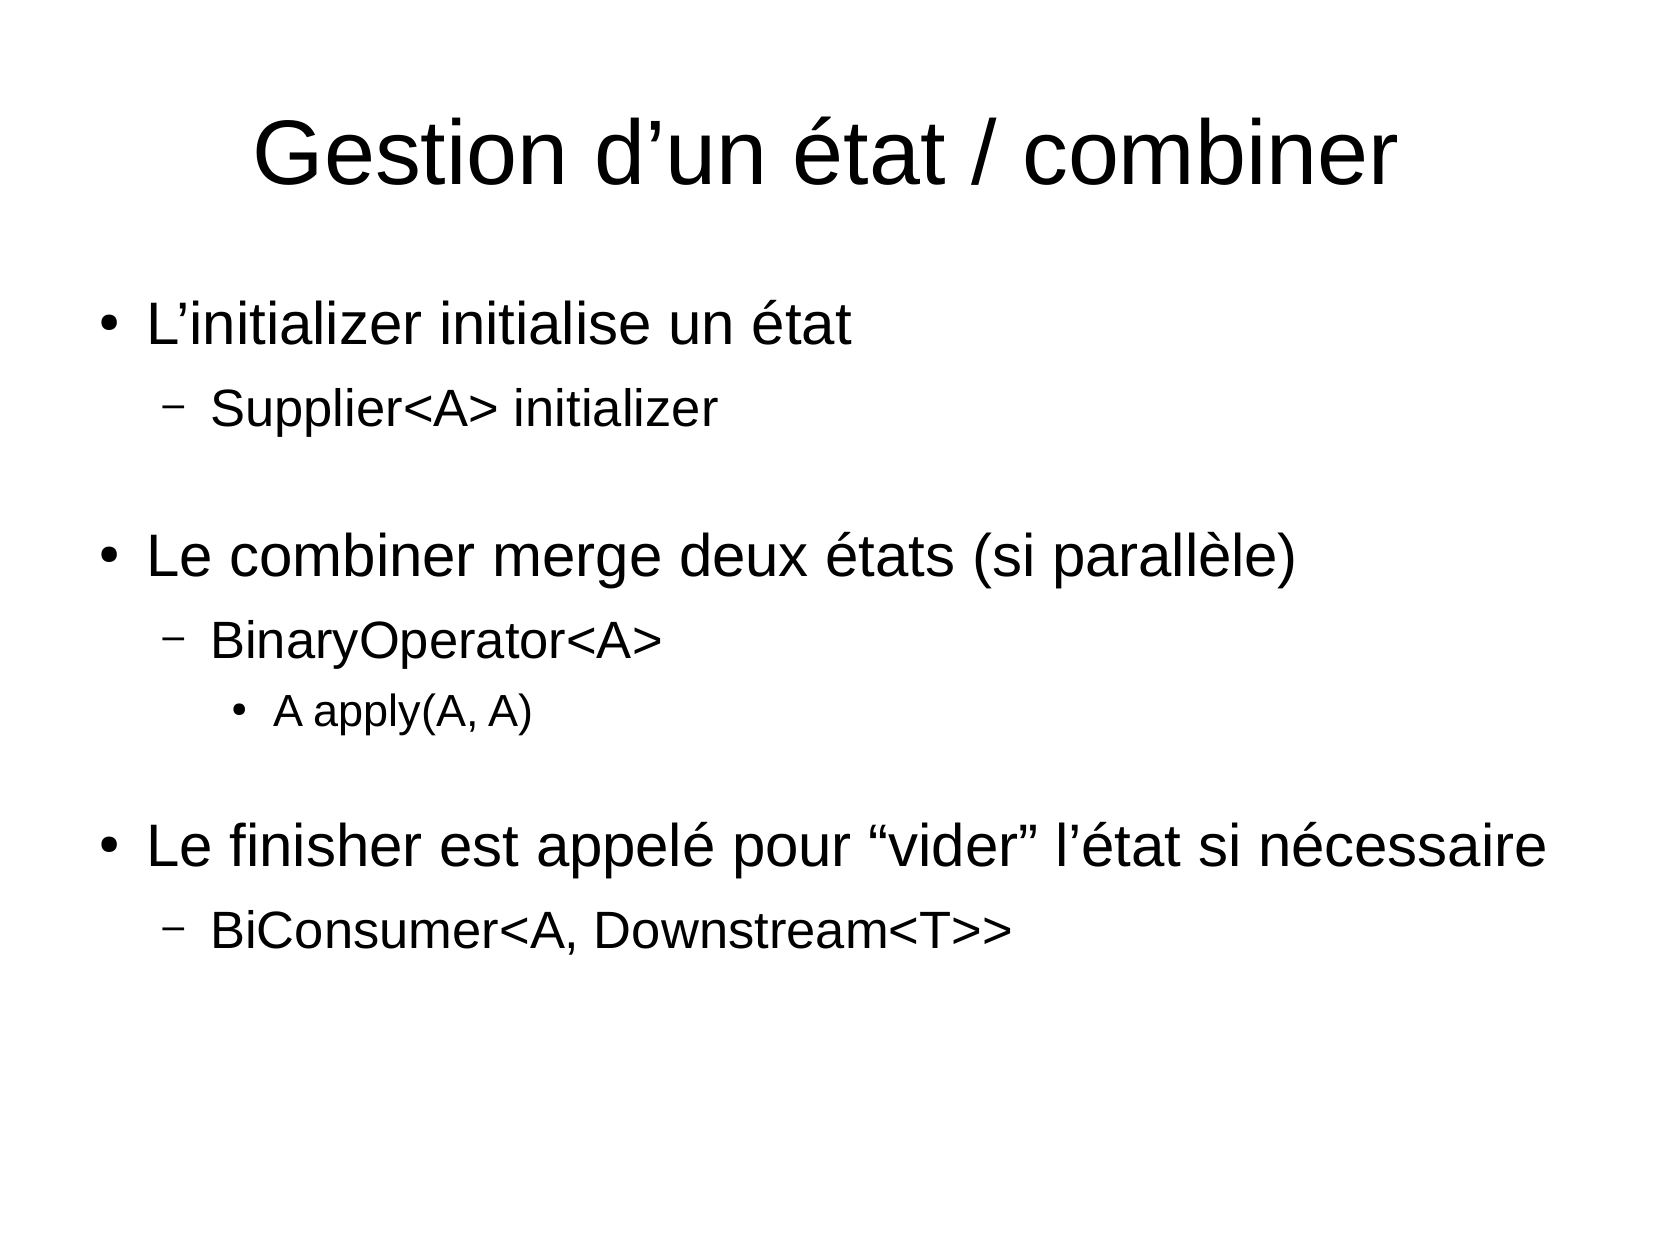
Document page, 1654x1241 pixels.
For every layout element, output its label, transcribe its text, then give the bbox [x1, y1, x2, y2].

title Gestion d’un état / combiner [82, 49, 1571, 257]
list L’initializer initialise un état Supplier<A> initializer Le combiner merge deux états (si parallèle) BinaryOperator<A> A apply(A, A) Le finisher est appelé pour “vider” l’état si nécessaire BiConsumer<A, Downstream<T>> [82, 290, 1571, 1010]
